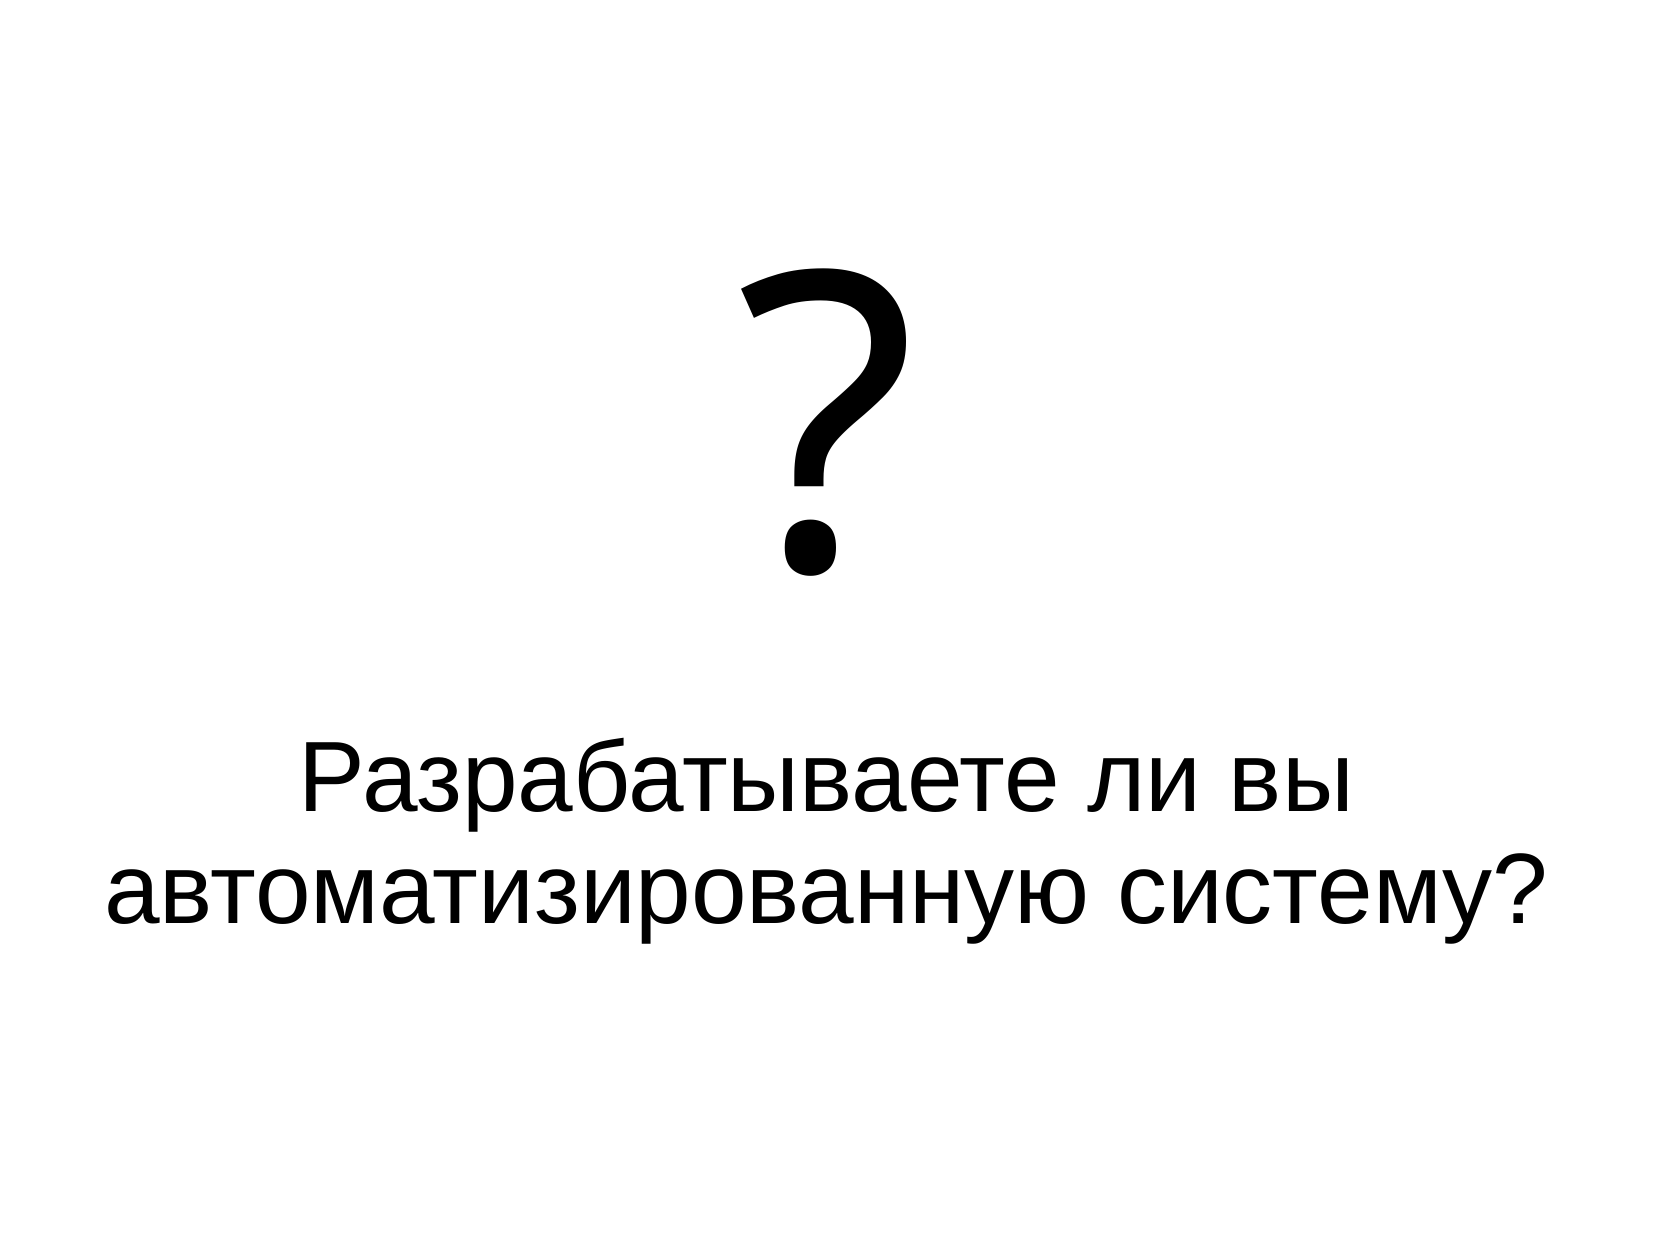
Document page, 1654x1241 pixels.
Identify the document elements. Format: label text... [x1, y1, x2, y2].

list ? Разрабатываете ли вы автоматизированную систему? [82, 124, 1571, 1010]
